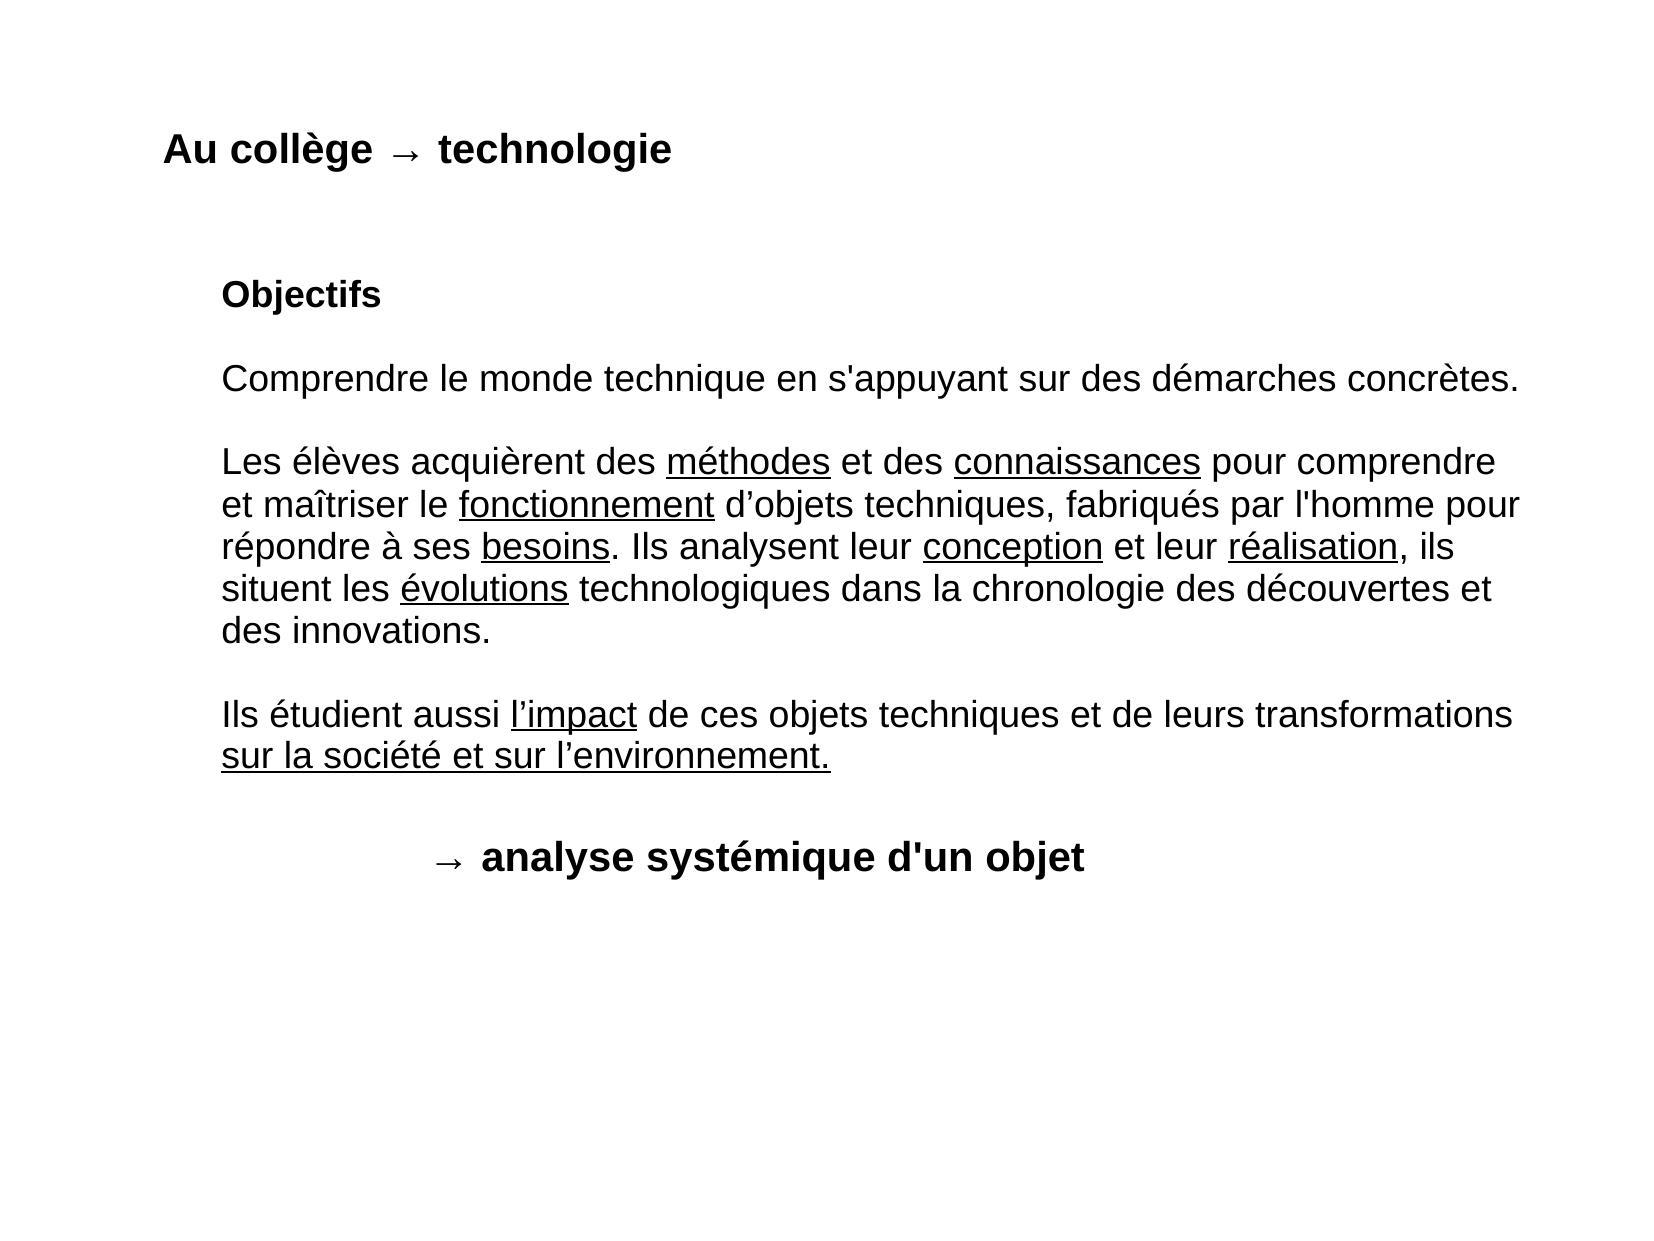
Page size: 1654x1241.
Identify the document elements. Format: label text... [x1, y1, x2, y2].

text_box Objectifs Comprendre le monde technique en s'appuyant sur des démarches concrètes. Les élèves acquièrent des méthodes et des connaissances pour comprendre et maîtriser le fonctionnement d’objets techniques, fabriqués par l'homme pour répondre à ses besoins. Ils analysent leur conception et leur réalisation, ils situent les évolutions technologiques dans la chronologie des découvertes et des innovations. Ils étudient aussi l’impact de ces objets techniques et de leurs transformations sur la société et sur l’environnement. [206, 265, 1536, 785]
text_box Au collège → technologie [147, 118, 1093, 180]
text_box → analyse systémique d'un objet [413, 826, 1211, 889]
